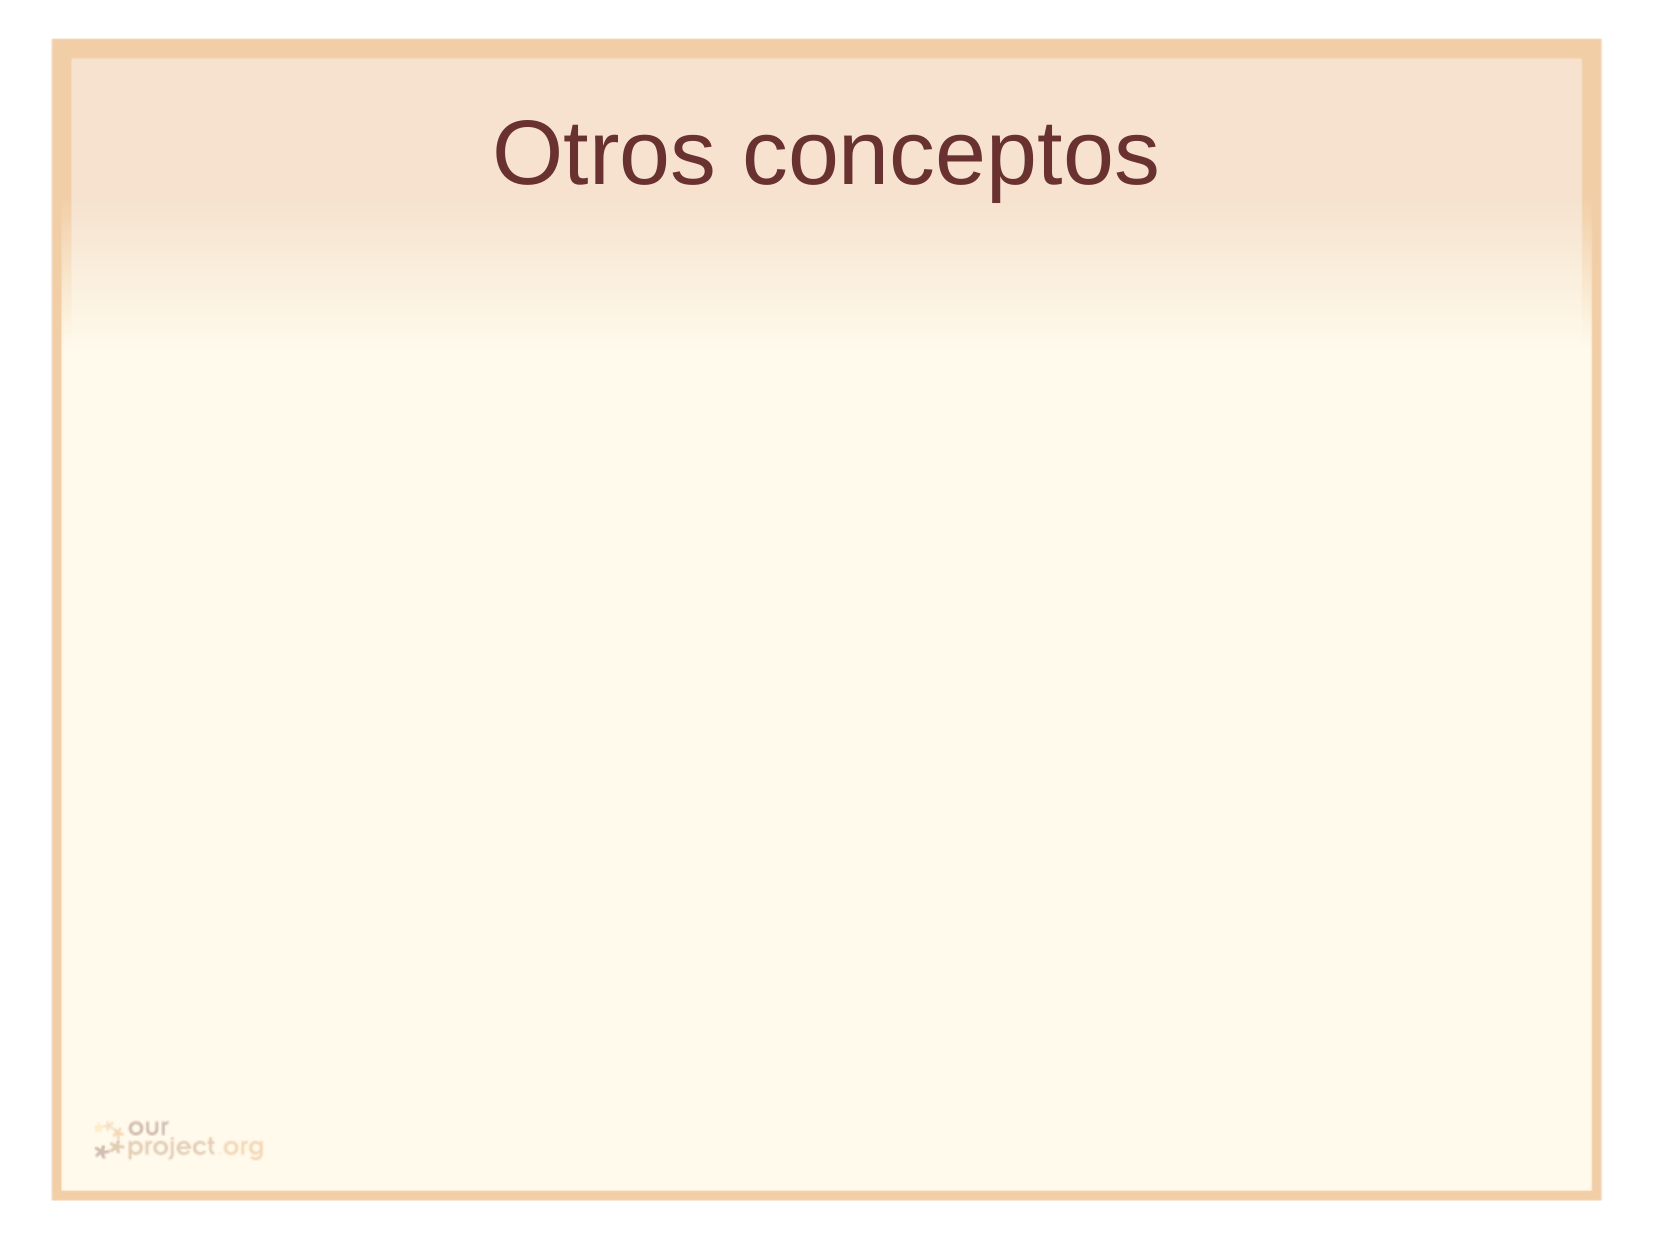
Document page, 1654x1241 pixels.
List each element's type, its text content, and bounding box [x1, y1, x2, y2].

picture [0, 0, 1654, 1241]
title Otros conceptos [82, 49, 1571, 257]
